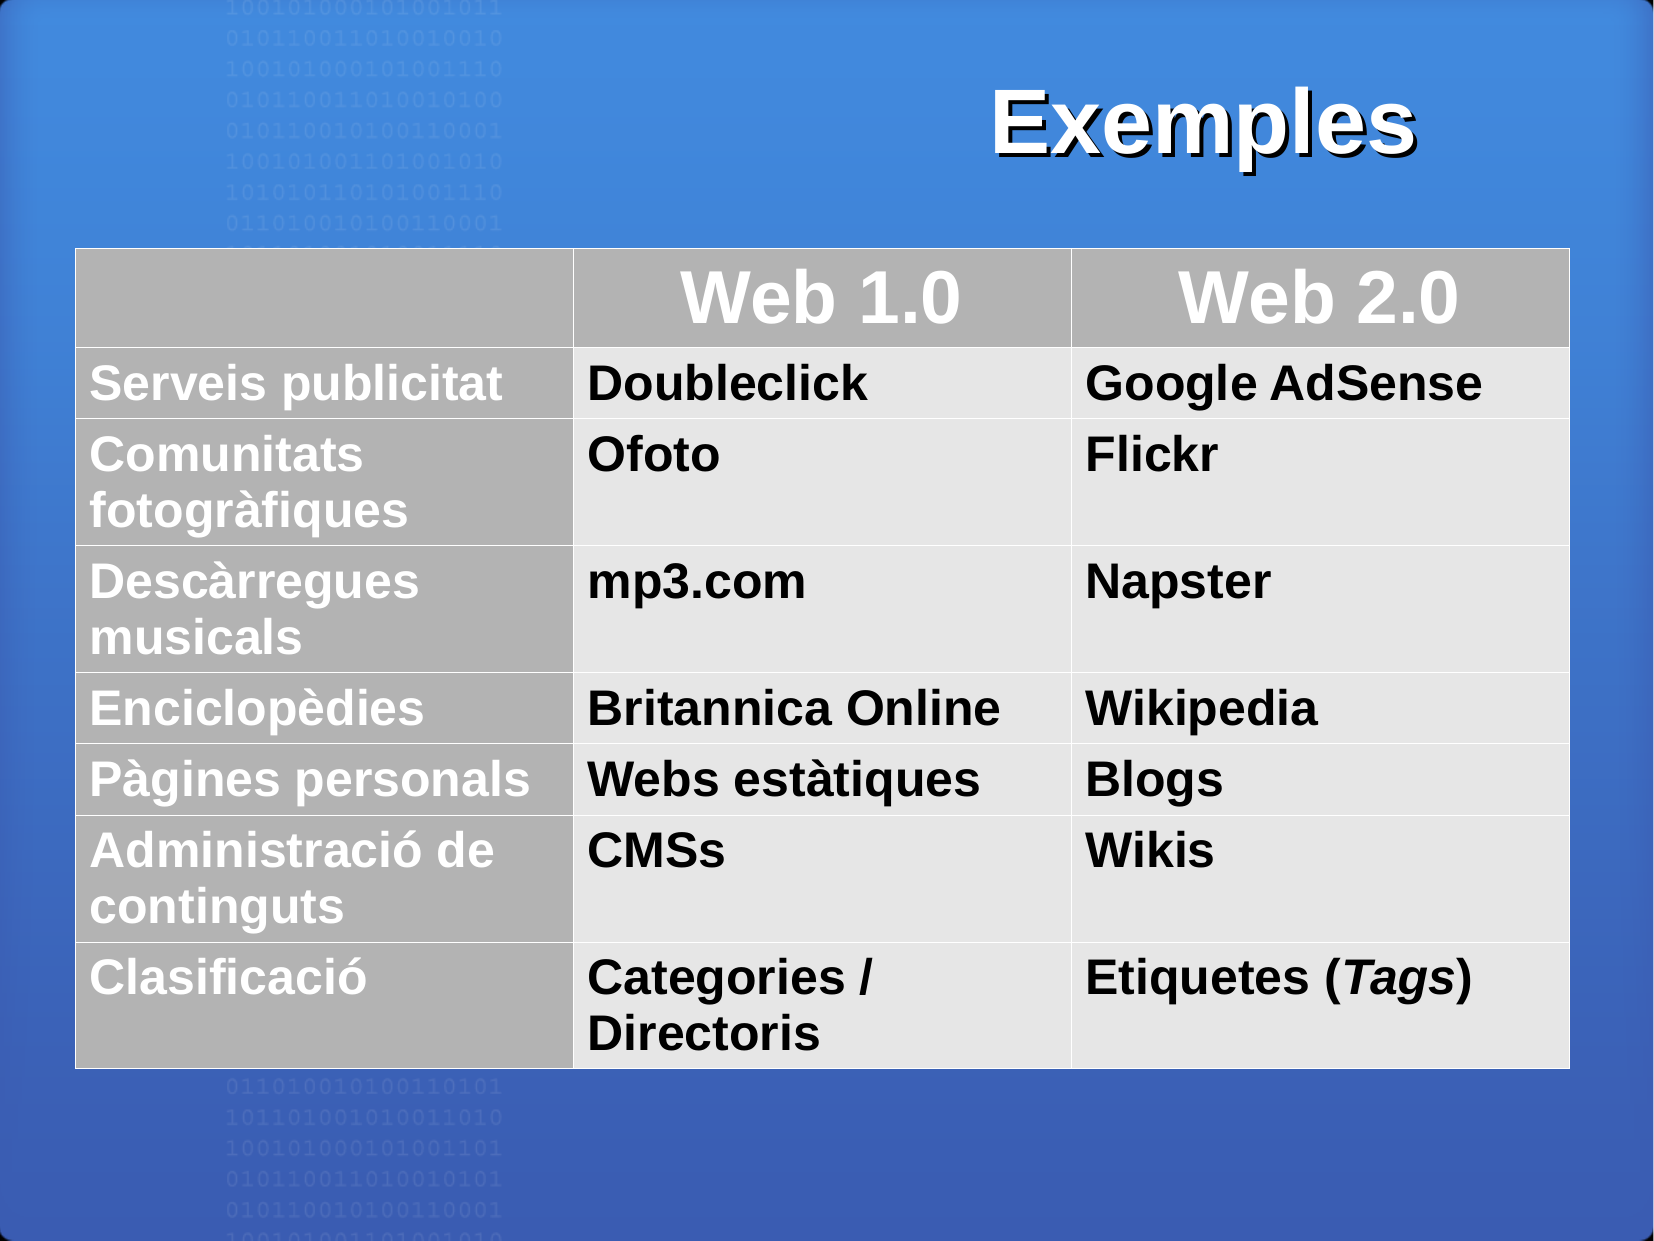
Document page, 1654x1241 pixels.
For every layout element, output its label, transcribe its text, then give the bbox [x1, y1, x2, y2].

table_cell Webs estàtiques [574, 744, 1071, 815]
table_cell Clasificació [76, 943, 573, 1068]
table_cell Britannica Online [574, 673, 1071, 743]
table_cell Descàrregues musicals [76, 546, 573, 672]
table_header Web 1.0 [574, 249, 1071, 347]
table_cell Etiquetes (Tags) [1072, 943, 1569, 1068]
table_cell Napster [1072, 546, 1569, 672]
table_header Web 2.0 [1072, 249, 1569, 347]
table_cell Pàgines personals [76, 744, 573, 815]
table_cell CMSs [574, 816, 1071, 942]
picture [0, 0, 1654, 1241]
table_cell Ofoto [574, 419, 1071, 545]
table_cell Enciclopèdies [76, 673, 573, 743]
table_cell Google AdSense [1072, 348, 1569, 418]
table_cell Flickr [1072, 419, 1569, 545]
table_cell Wikipedia [1072, 673, 1569, 743]
title Exemples [922, 62, 1485, 181]
table_header [76, 249, 573, 347]
table_cell Categories / Directoris [574, 943, 1071, 1068]
table_cell Blogs [1072, 744, 1569, 815]
table_cell Administració de continguts [76, 816, 573, 942]
table_cell Serveis publicitat [76, 348, 573, 418]
table_cell Doubleclick [574, 348, 1071, 418]
table_cell Wikis [1072, 816, 1569, 942]
table_cell mp3.com [574, 546, 1071, 672]
table_cell Comunitats fotogràfiques [76, 419, 573, 545]
